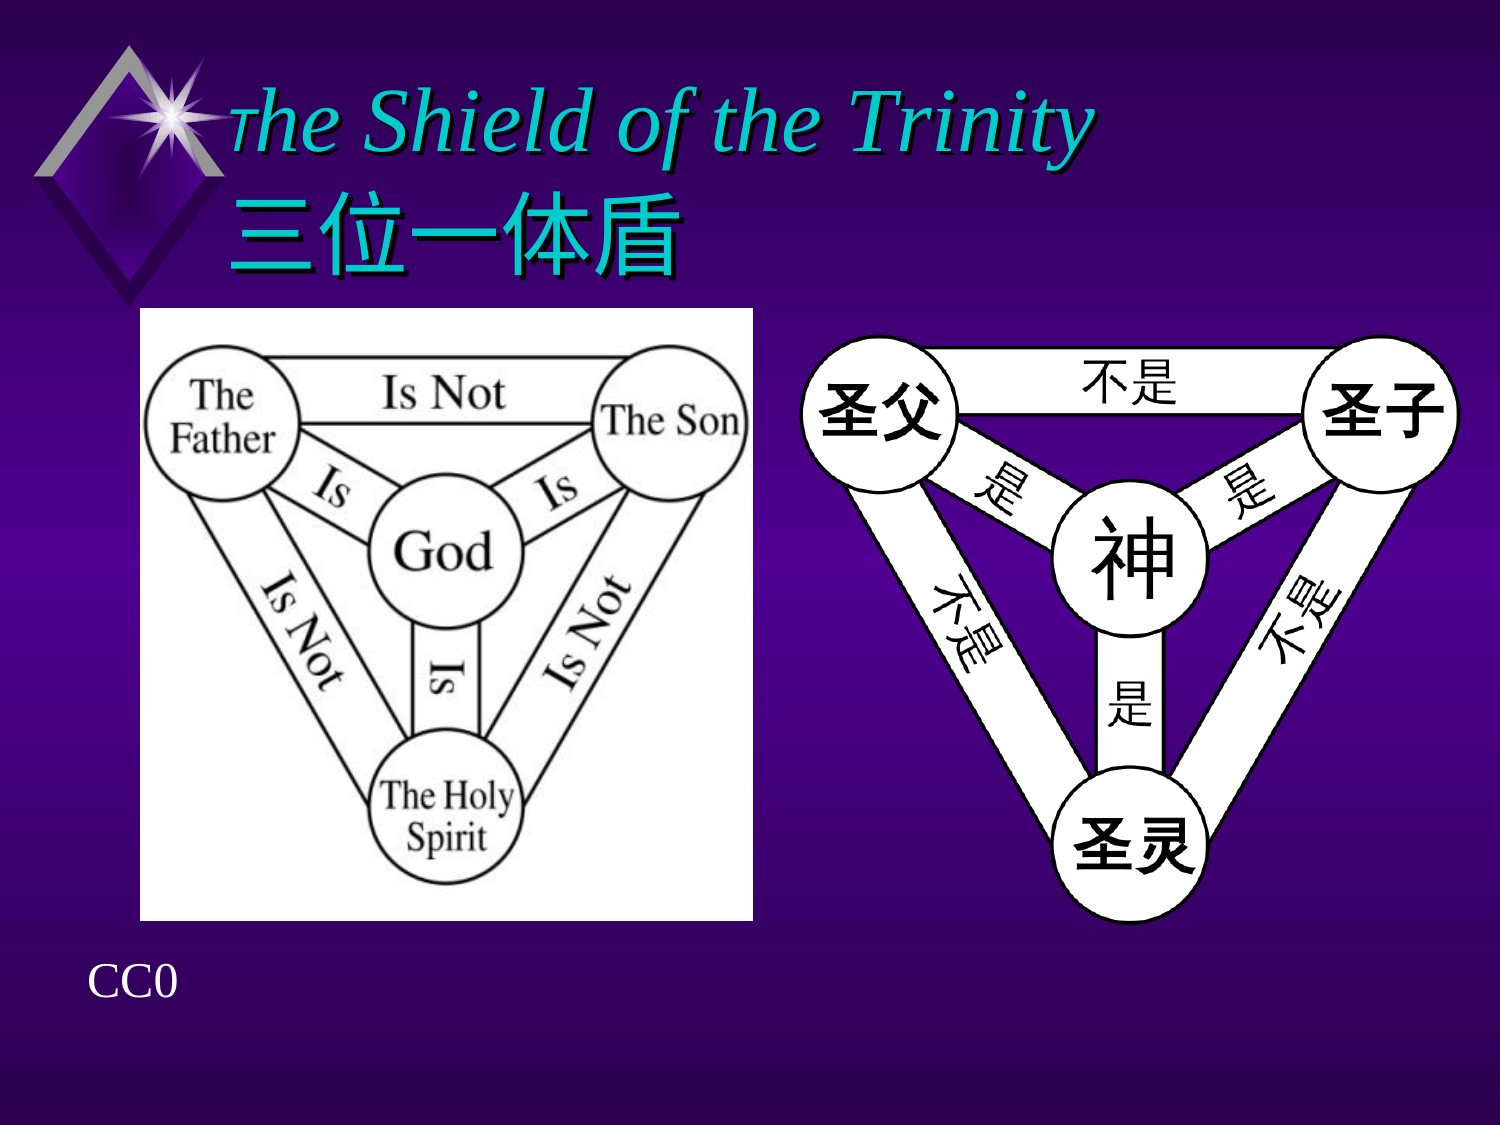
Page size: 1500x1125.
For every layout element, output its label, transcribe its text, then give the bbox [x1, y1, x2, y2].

text_box CC0 [72, 945, 595, 1016]
picture [788, 325, 1470, 934]
title The Shield of the Trinity 三位一体盾 [224, 65, 1472, 301]
picture [140, 308, 753, 921]
